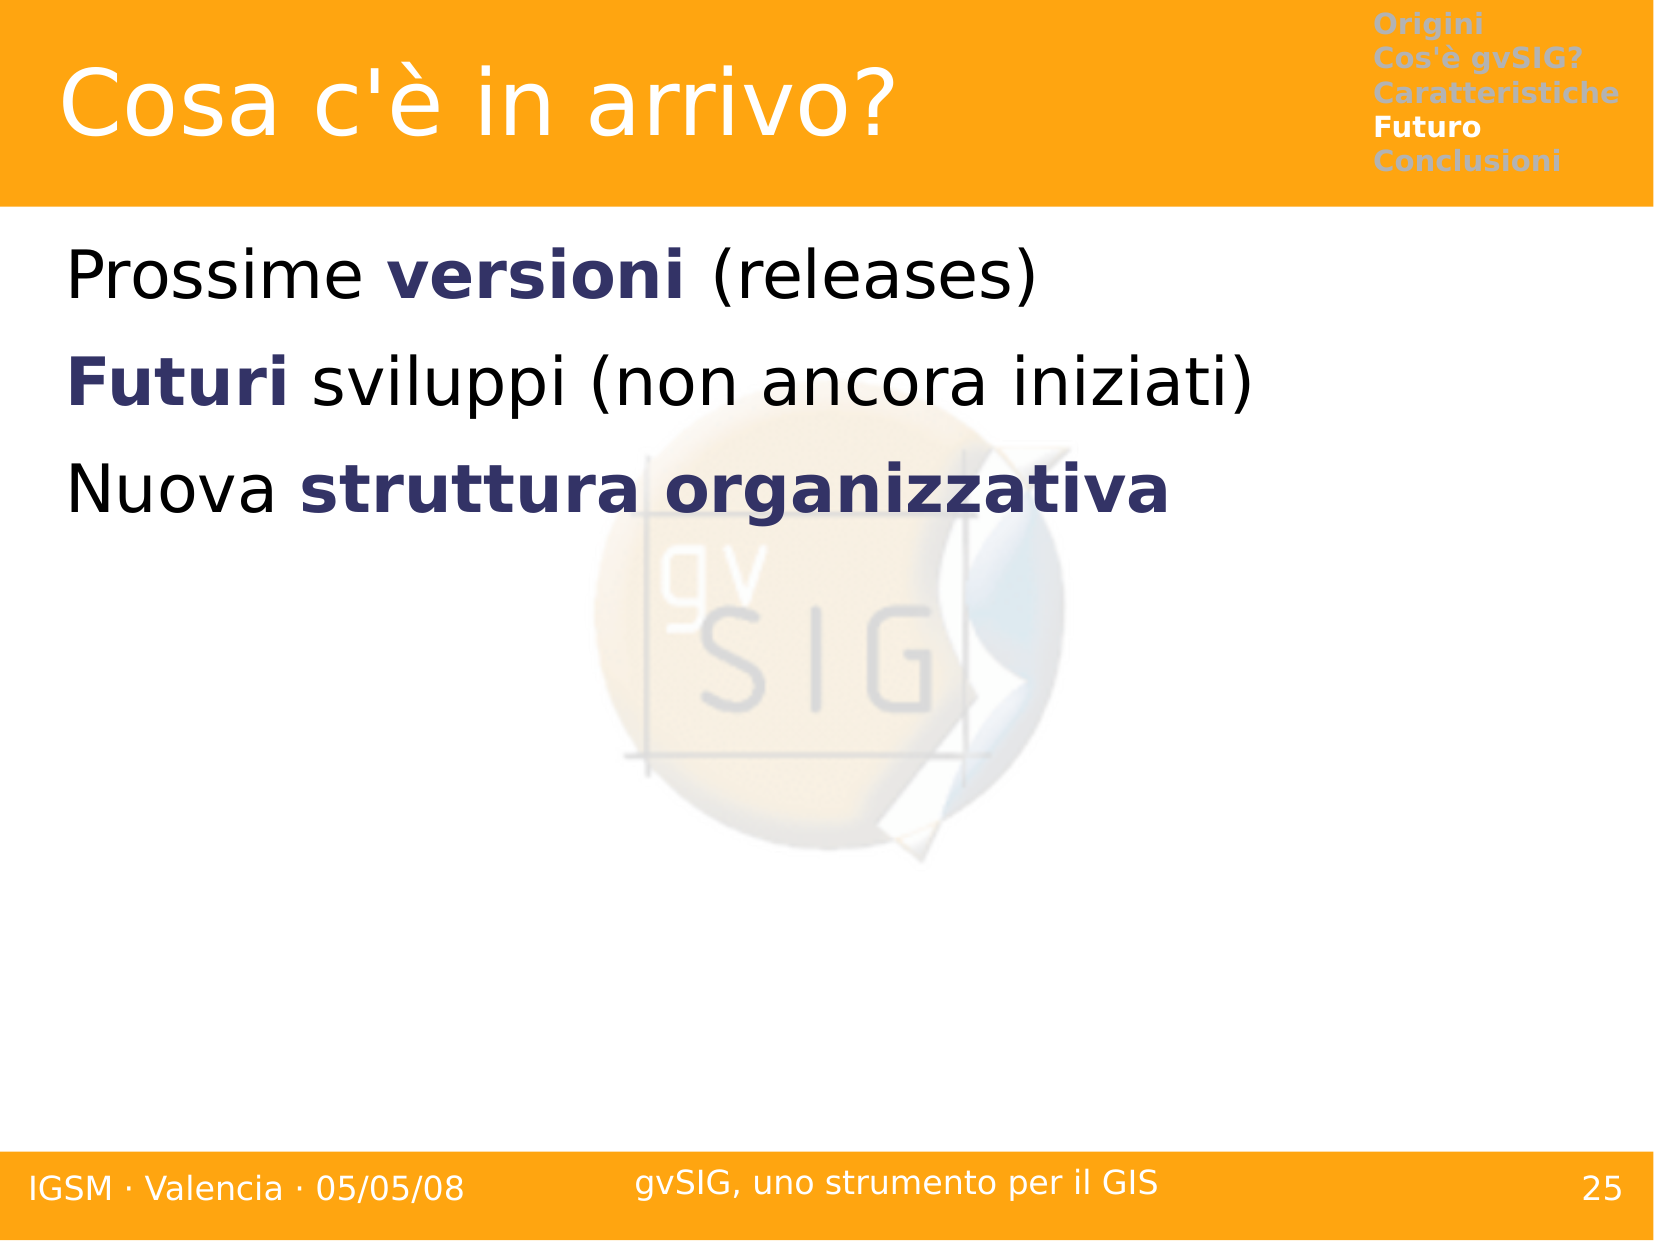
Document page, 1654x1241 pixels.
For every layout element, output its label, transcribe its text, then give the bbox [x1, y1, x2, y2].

text_box Origini Cos'è gvSIG? Caratteristiche Futuro Conclusioni [1358, 0, 1654, 207]
list Prossime versioni (releases) Futuri sviluppi (non ancora iniziati) Nuova struttura organizzativa [47, 236, 1595, 1108]
title Cosa c'è in arrivo? [59, 29, 1358, 178]
